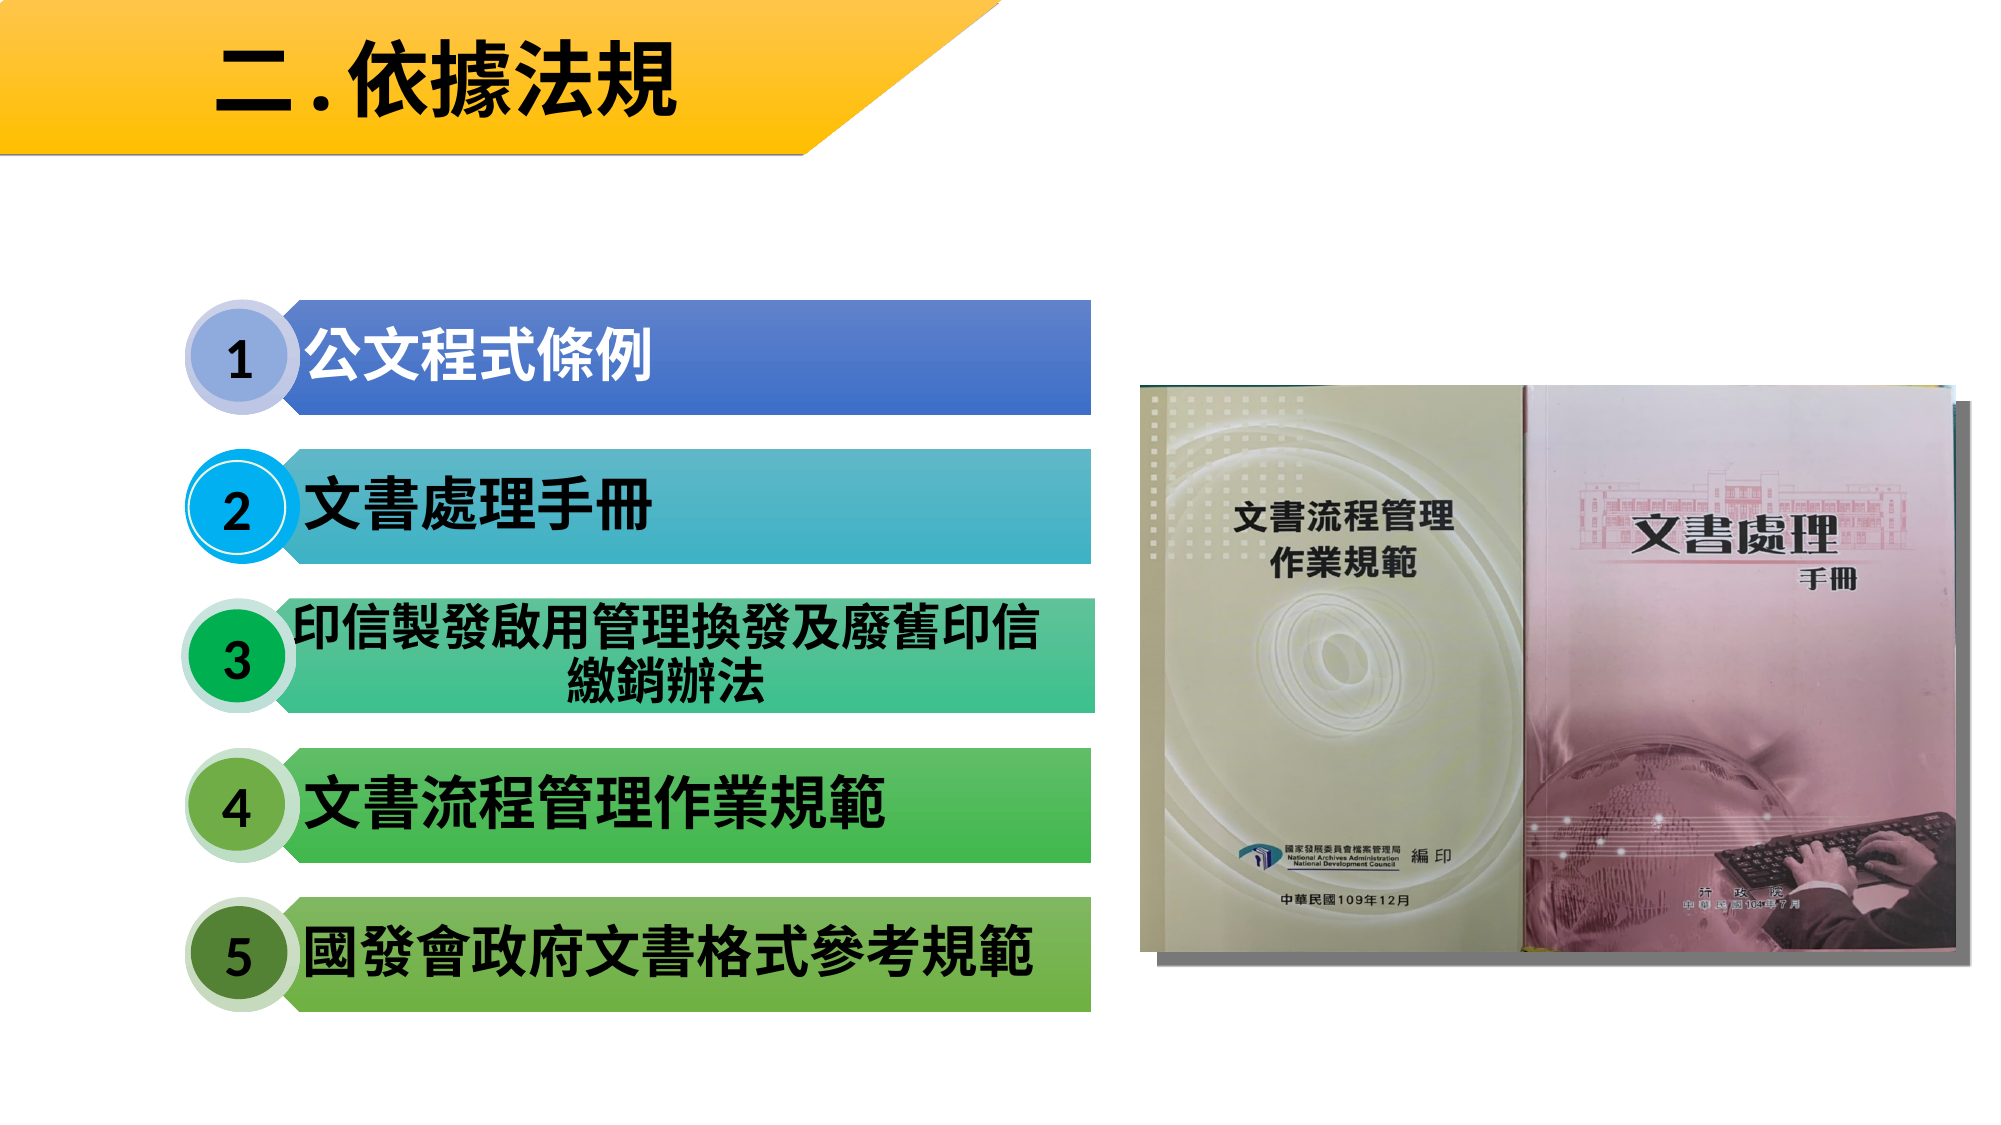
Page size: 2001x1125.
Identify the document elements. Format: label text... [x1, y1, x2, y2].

text_box [184, 299, 301, 415]
text_box [184, 897, 301, 1013]
text_box 4 [188, 757, 286, 851]
text_box 2 [188, 460, 286, 554]
text_box 印信製發啟用管理換發及廢舊印信繳銷辦法 [276, 598, 1096, 714]
text_box [184, 448, 301, 564]
text_box 公文程式條例 [283, 299, 1092, 415]
text_box [184, 747, 301, 863]
text_box 5 [190, 906, 288, 1000]
text_box 3 [188, 609, 286, 703]
text_box 1 [190, 308, 288, 402]
text_box 文書流程管理作業規範 [283, 747, 1092, 863]
text_box 國發會政府文書格式參考規範 [283, 897, 1092, 1013]
picture [1140, 385, 1956, 952]
text_box 二.依據法規 [0, 0, 1002, 155]
text_box 文書處理手冊 [283, 448, 1092, 564]
text_box [181, 598, 297, 714]
